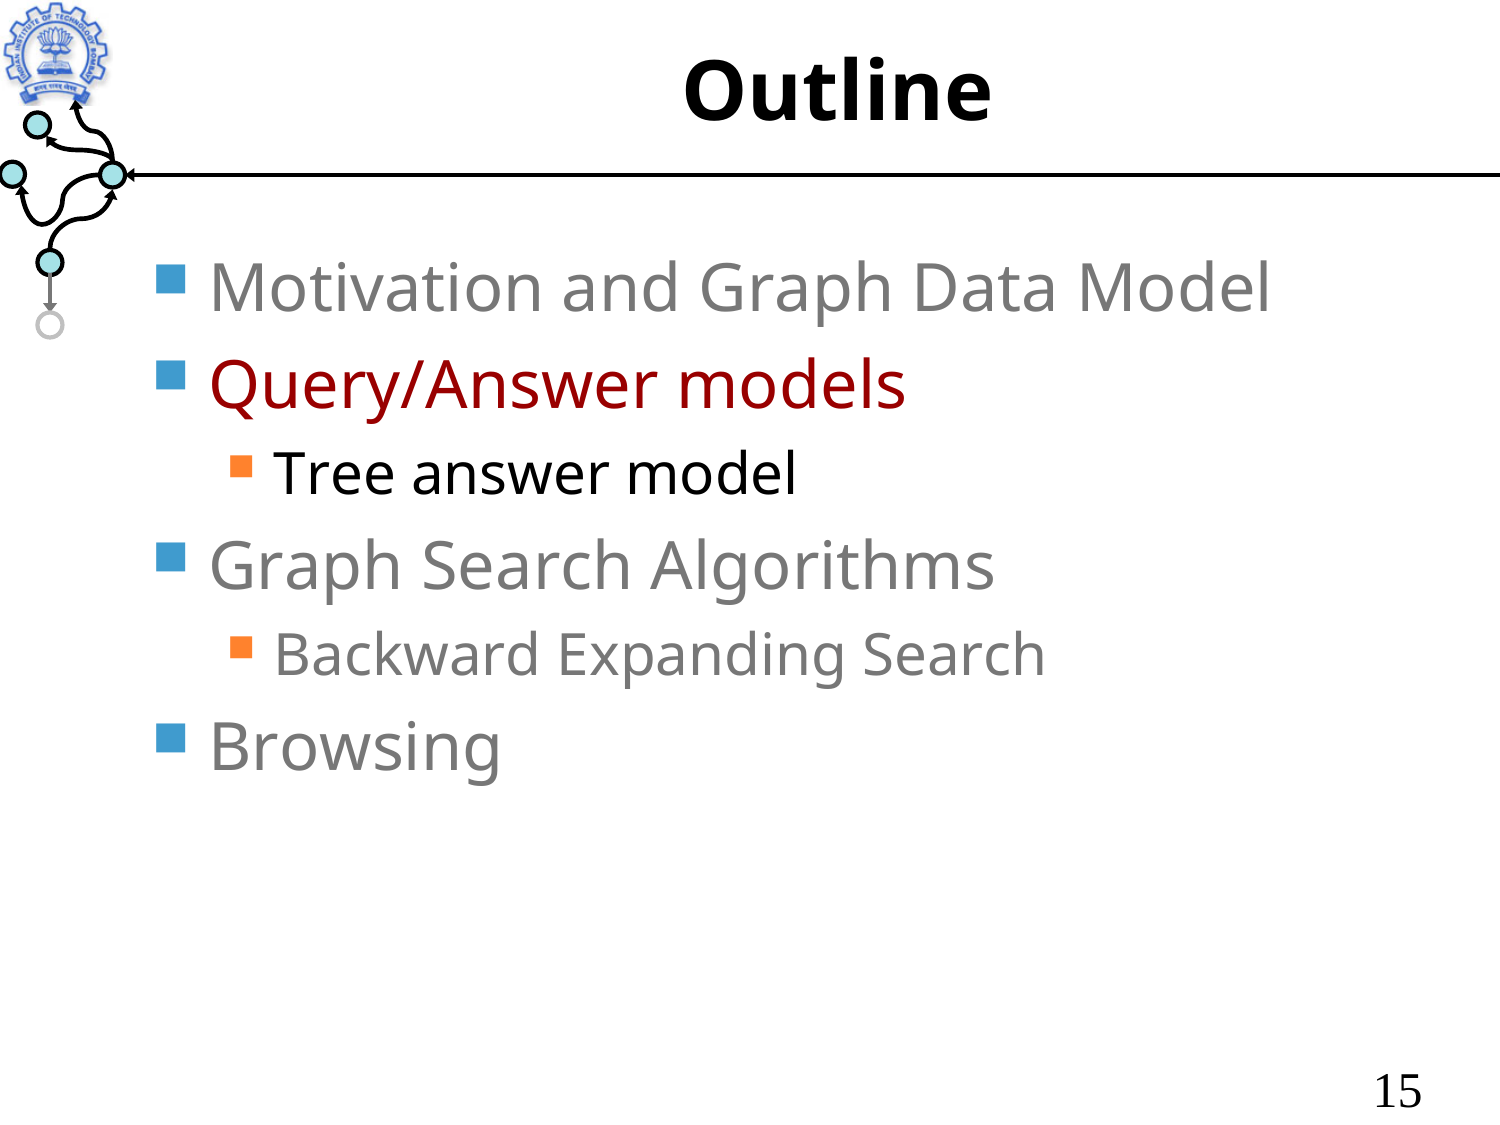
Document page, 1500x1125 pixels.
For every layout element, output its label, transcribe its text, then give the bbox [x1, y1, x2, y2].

list Motivation and Graph Data Model Query/Answer models Tree answer model Graph Search Algorithms Backward Expanding Search Browsing [137, 237, 1450, 1063]
title Outline [200, 12, 1476, 163]
picture [0, 0, 113, 106]
